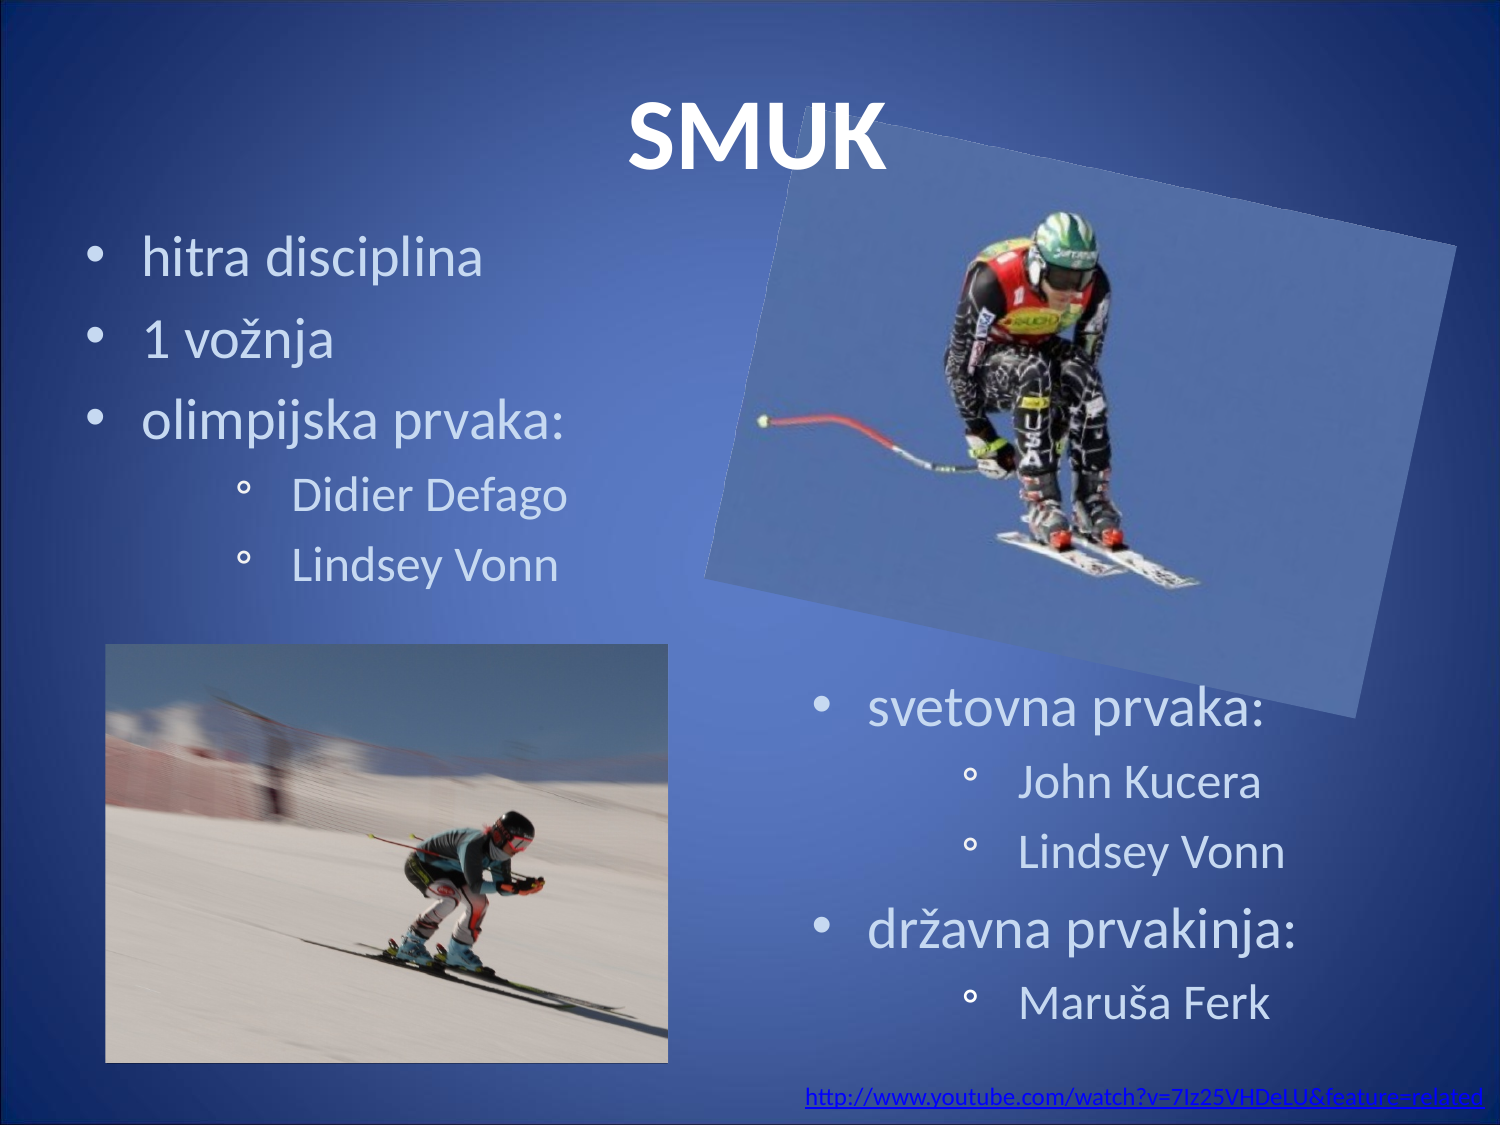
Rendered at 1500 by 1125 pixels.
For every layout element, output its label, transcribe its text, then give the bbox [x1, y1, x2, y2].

title SMUK [82, 35, 1432, 223]
text_box svetovna prvaka: John Kucera Lindsey Vonn državna prvakinja: Maruša Ferk [796, 703, 1407, 1055]
text_box hitra disciplina 1 vožnja olimpijska prvaka: Didier Defago Lindsey Vonn [70, 210, 727, 633]
text_box http://www.youtube.com/watch?v=7Iz25VHDeLU&feature=related [773, 1066, 1500, 1125]
picture [0, 0, 1500, 1125]
